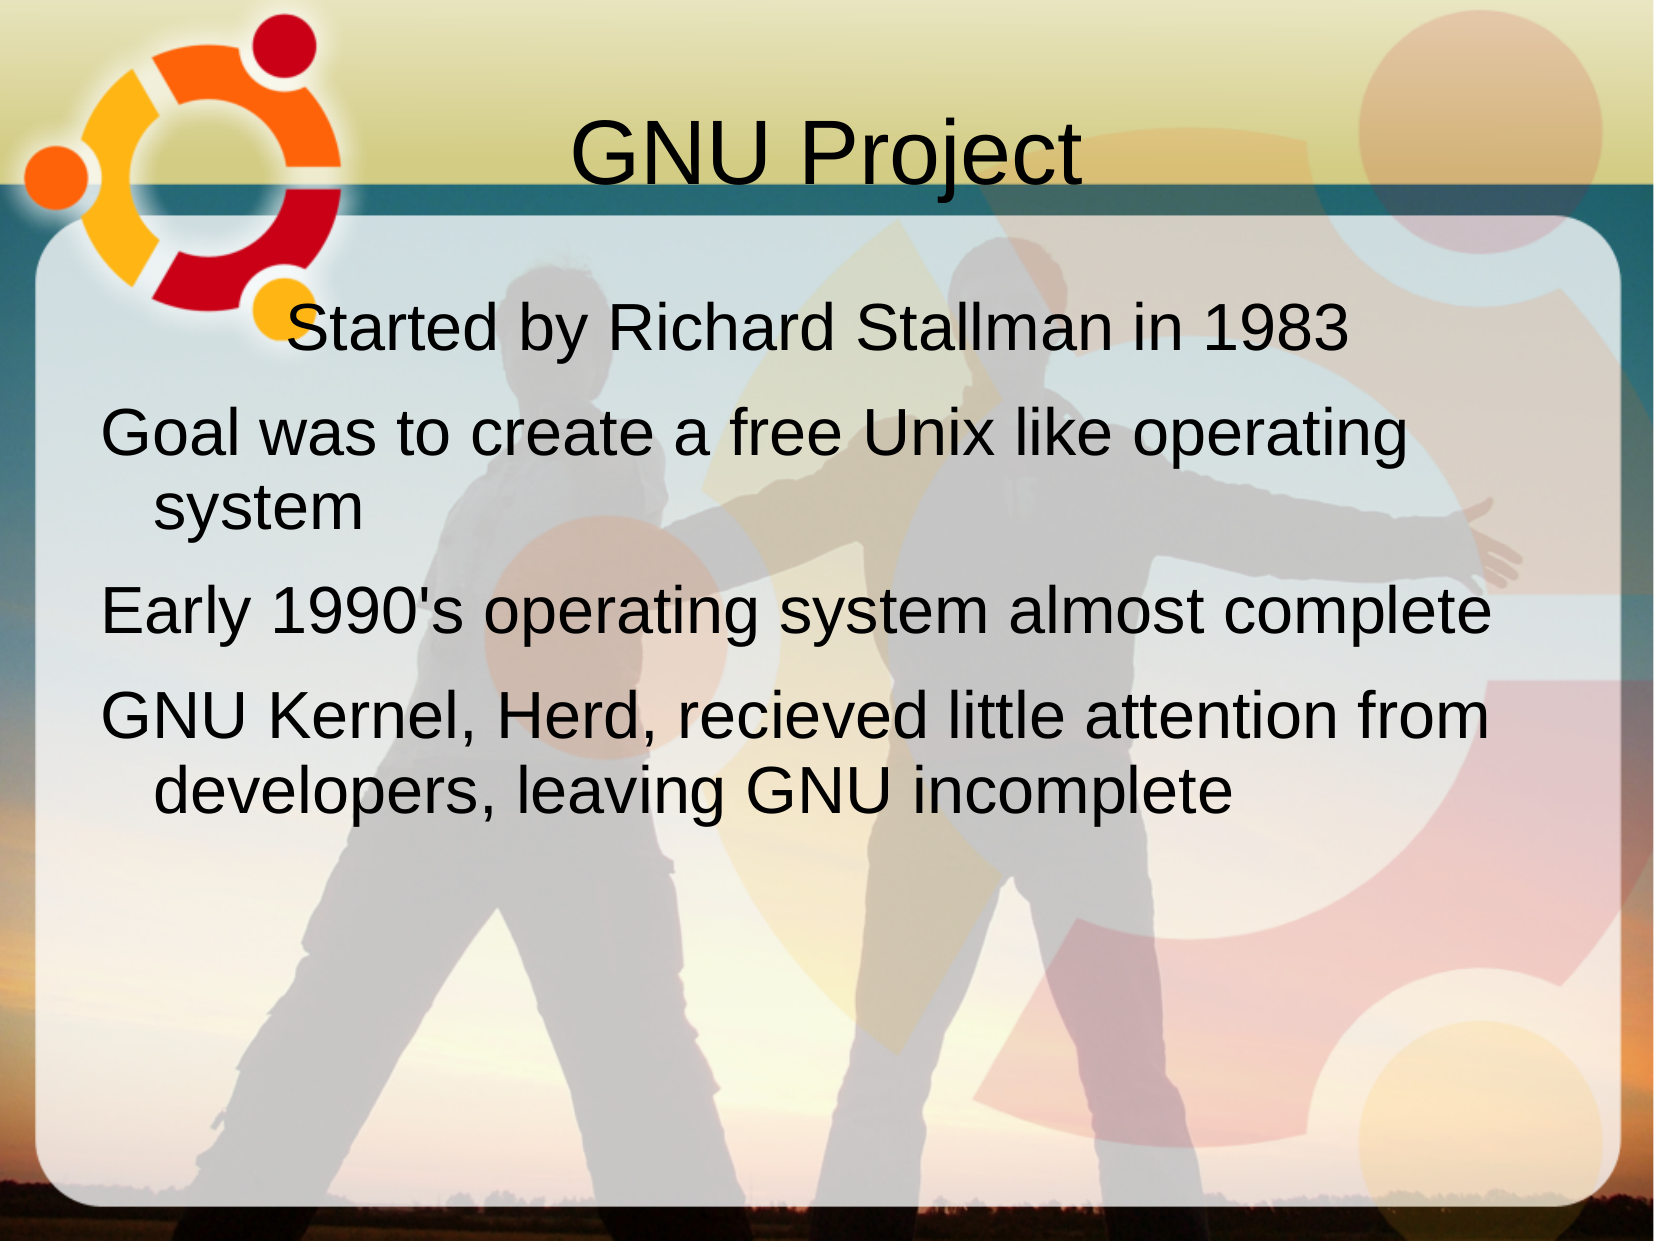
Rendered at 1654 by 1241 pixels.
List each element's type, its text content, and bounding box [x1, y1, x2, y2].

title GNU Project [82, 49, 1571, 257]
list Started by Richard Stallman in 1983 Goal was to create a free Unix like operating system Early 1990's operating system almost complete GNU Kernel, Herd, recieved little attention from developers, leaving GNU incomplete [82, 290, 1571, 1109]
picture [0, 0, 1654, 1241]
